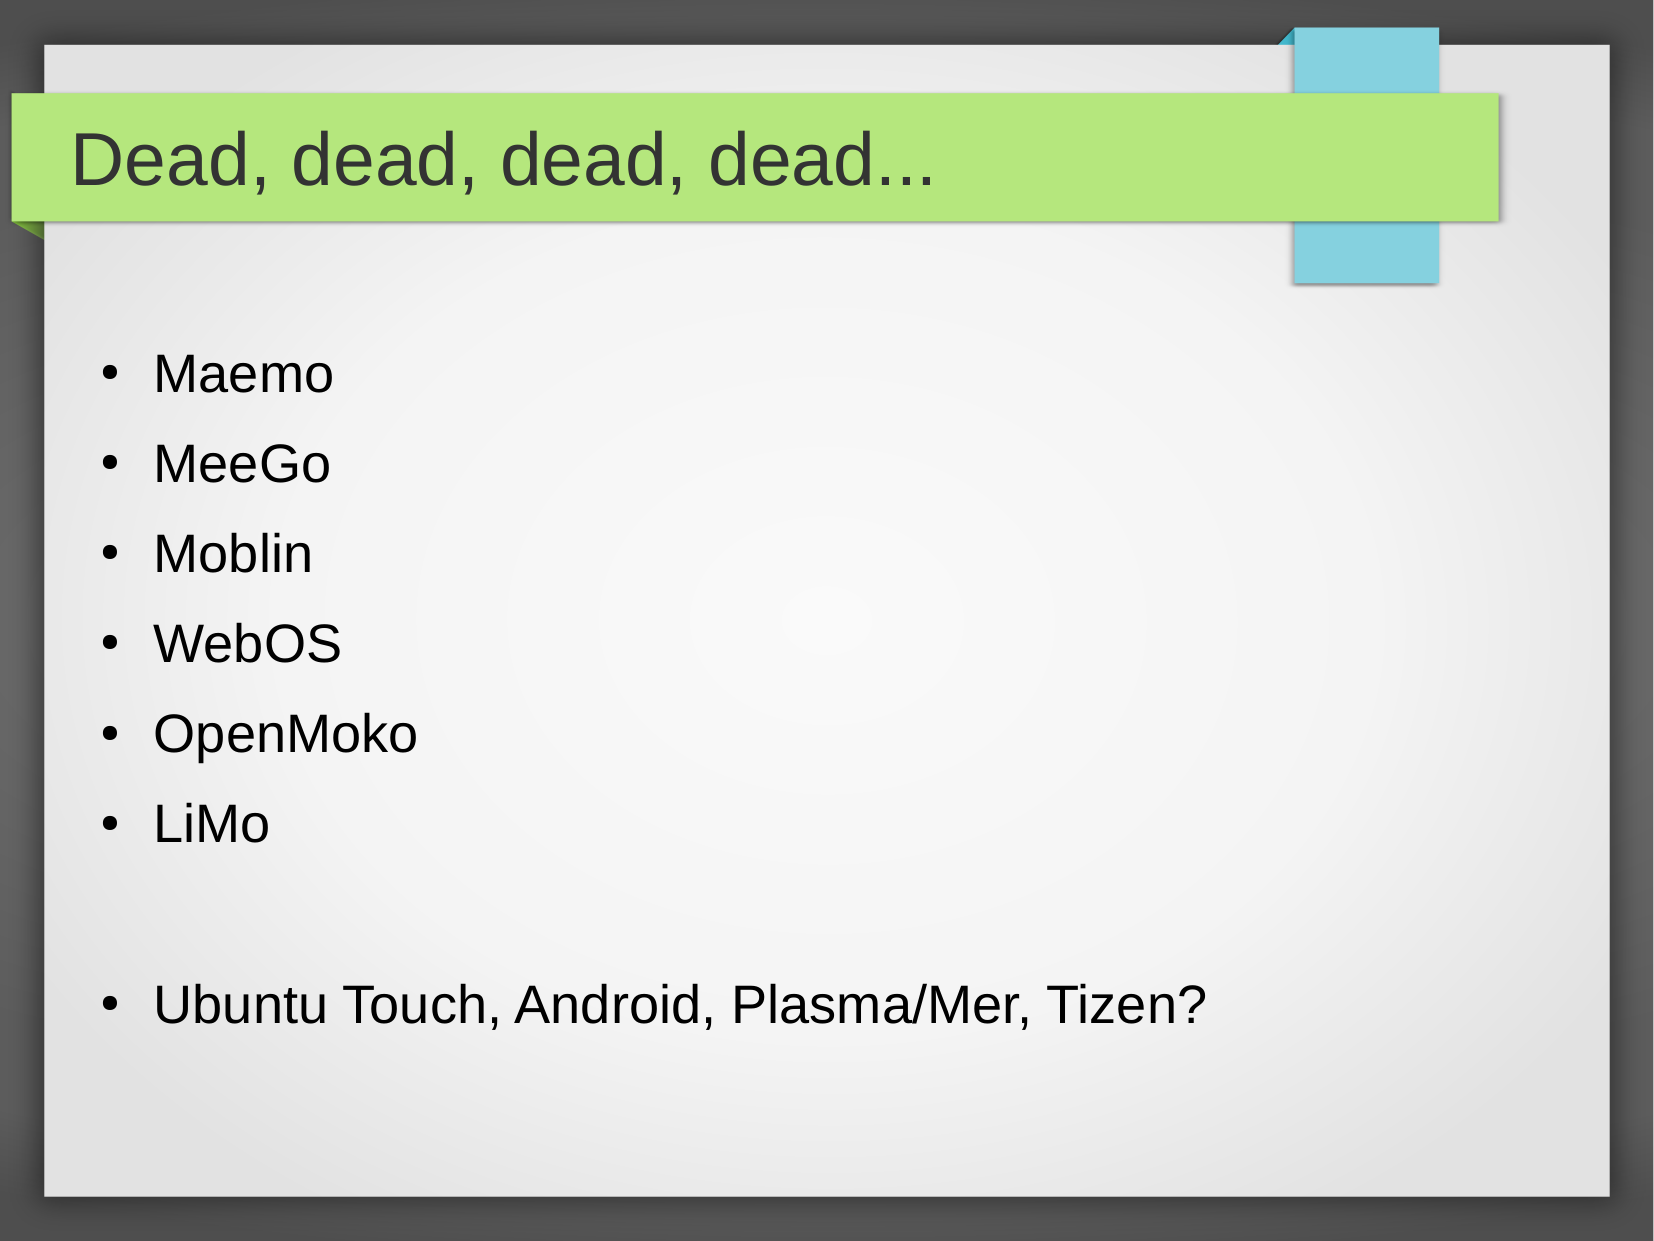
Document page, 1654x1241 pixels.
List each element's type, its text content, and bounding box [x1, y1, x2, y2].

picture [0, 0, 1654, 1241]
title Dead, dead, dead, dead... [70, 106, 1229, 213]
list Maemo MeeGo Moblin WebOS OpenMoko LiMo Ubuntu Touch, Android, Plasma/Mer, Tizen? [82, 343, 1538, 1063]
